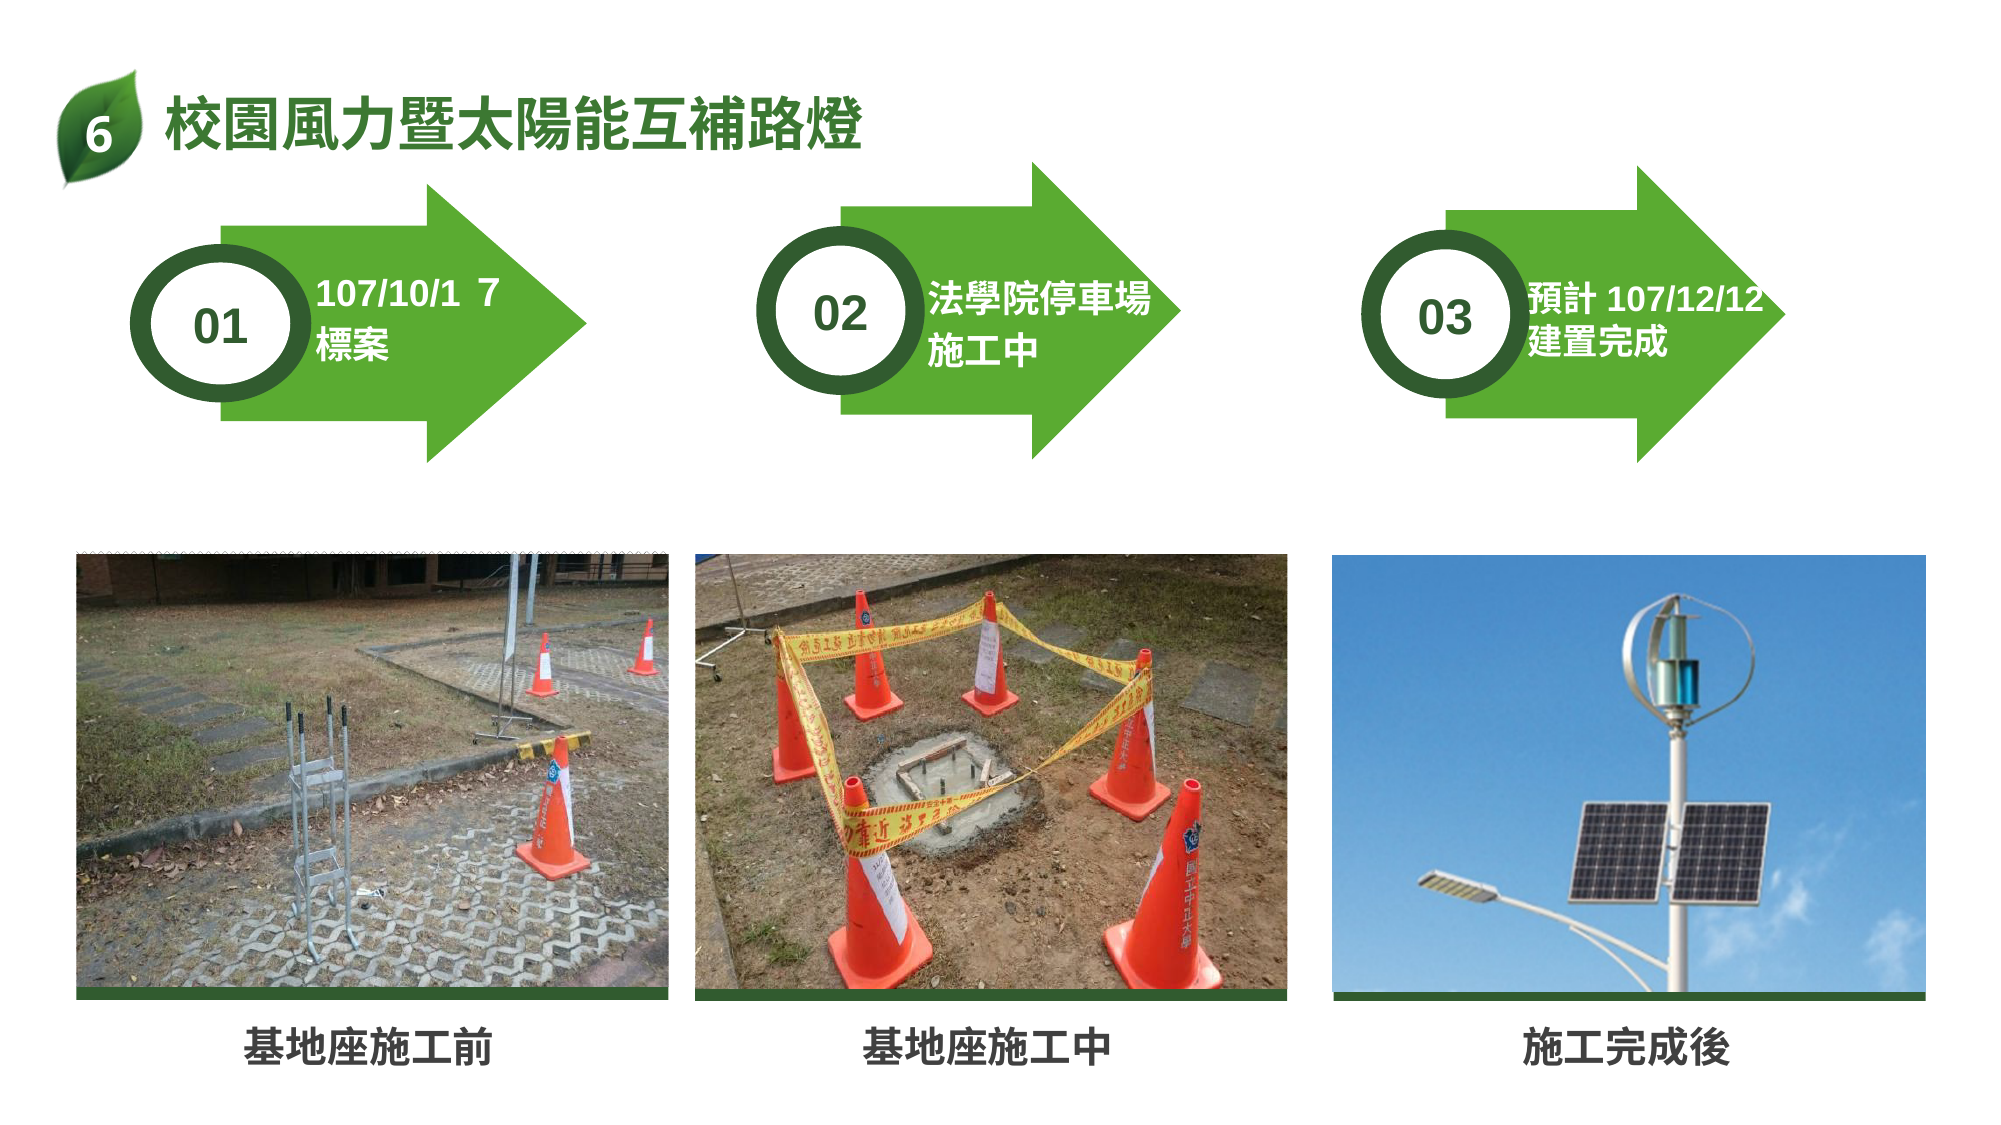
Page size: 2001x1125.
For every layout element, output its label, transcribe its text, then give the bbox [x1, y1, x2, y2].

picture [76, 554, 669, 987]
text_box 6 [70, 94, 129, 170]
text_box 施工完成後 [1333, 1013, 1920, 1079]
text_box 法學院停車場 施工中 [927, 274, 1190, 373]
text_box 03 [1380, 249, 1511, 380]
text_box [756, 161, 1145, 460]
text_box 基地座施工中 [695, 1013, 1281, 1079]
text_box 01 [150, 262, 291, 385]
text_box [1361, 165, 1748, 464]
text_box [76, 987, 669, 1000]
text_box [1333, 992, 1926, 1001]
text_box 107/10/1７ 標案 [315, 268, 549, 367]
text_box 02 [775, 245, 906, 376]
picture [25, 100, 122, 211]
text_box [695, 989, 1288, 1001]
text_box 校園風力暨太陽能互補路燈 [150, 79, 879, 165]
text_box 基地座施工前 [76, 1013, 662, 1078]
text_box [549, 290, 587, 357]
text_box 預計107/12/12建置完成 [1527, 276, 1778, 362]
picture [695, 554, 1288, 989]
text_box [129, 183, 537, 464]
text_box [1778, 306, 1786, 322]
picture [1332, 555, 1926, 992]
picture [74, 48, 150, 159]
